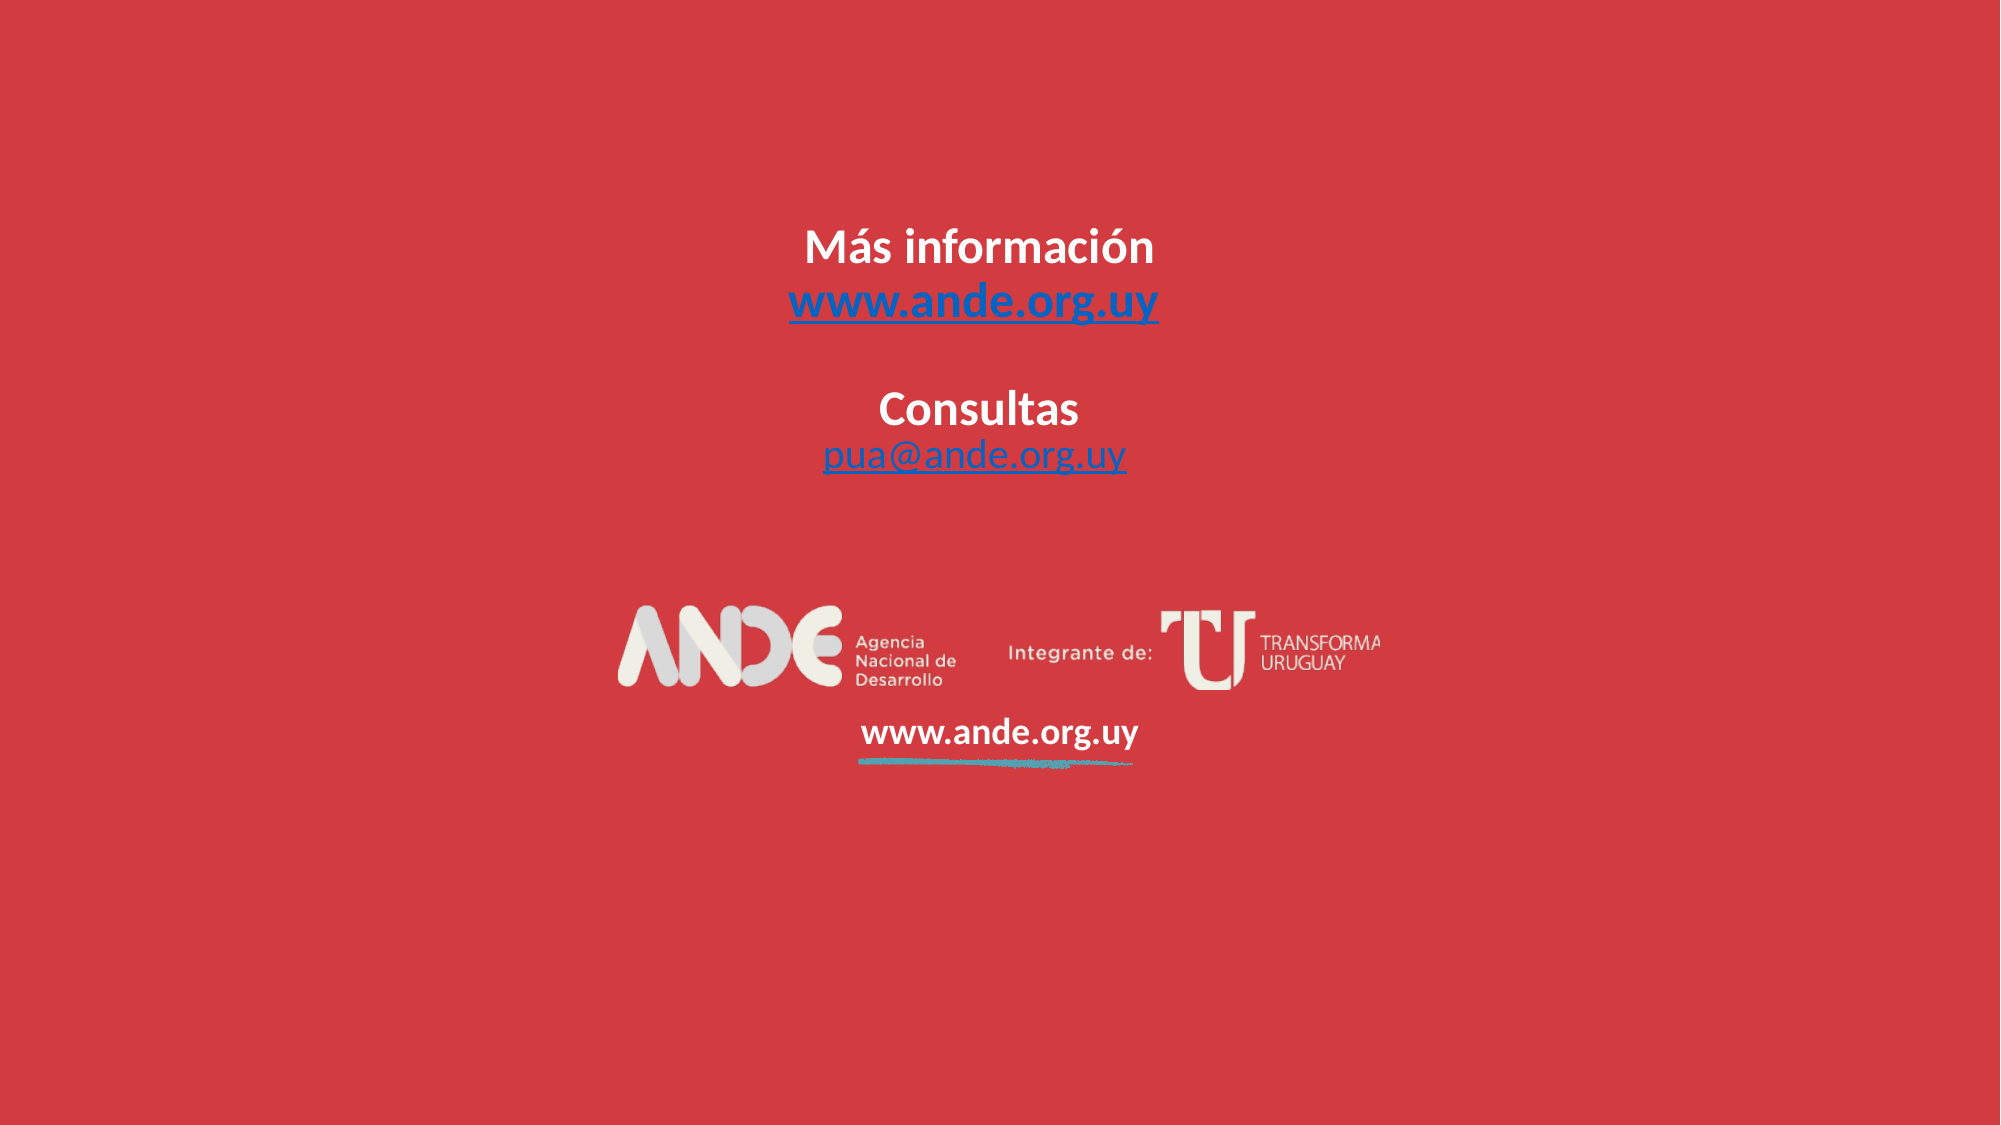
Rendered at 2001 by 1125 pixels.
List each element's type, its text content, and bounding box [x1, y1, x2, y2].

text_box www.ande.org.uy [598, 699, 1402, 805]
picture [848, 737, 1150, 786]
picture [617, 584, 1380, 690]
text_box Más información www.ande.org.uy Consultas pua@ande.org.uy [304, 213, 1655, 485]
